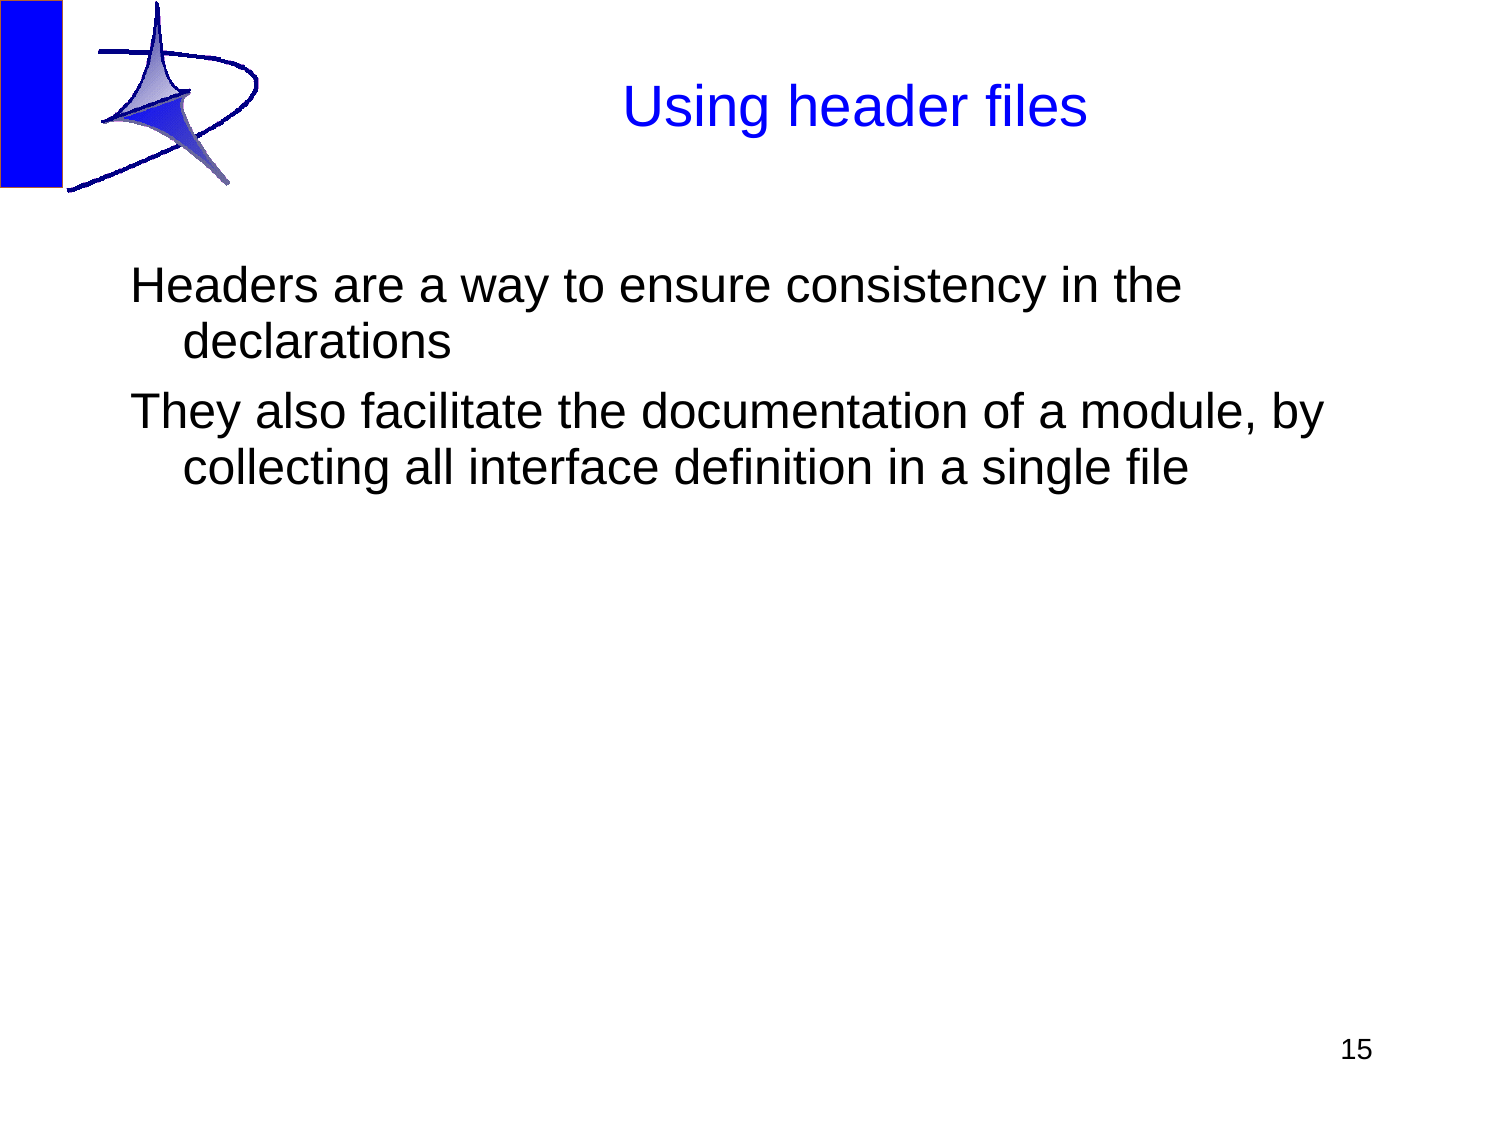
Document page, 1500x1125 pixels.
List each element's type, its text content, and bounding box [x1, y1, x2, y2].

list Headers are a way to ensure consistency in the declarations They also facilitate the documentation of a module, by collecting all interface definition in a single file [112, 249, 1450, 681]
picture [62, 0, 263, 197]
title Using header files [262, 24, 1450, 188]
